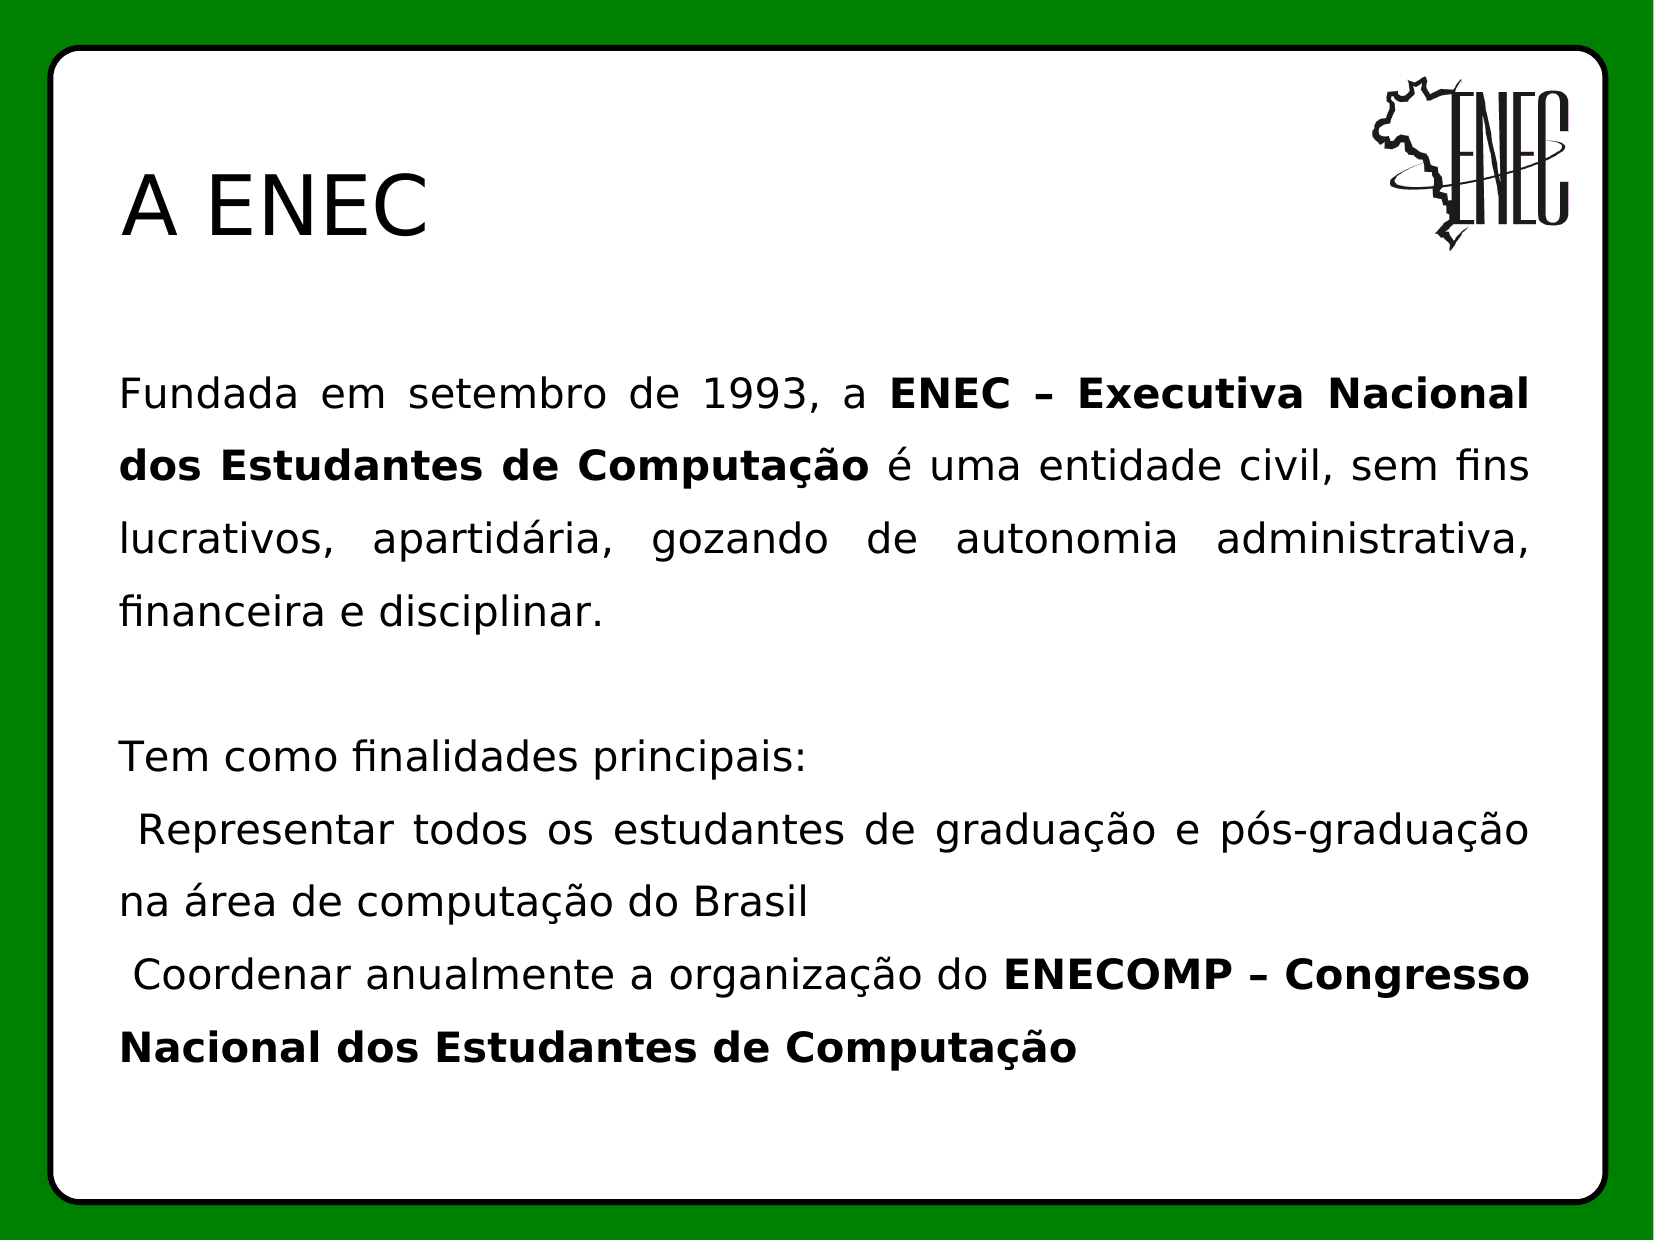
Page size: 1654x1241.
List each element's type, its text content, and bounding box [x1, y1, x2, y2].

picture [1367, 71, 1574, 273]
list Fundada em setembro de 1993, a ENEC – Executiva Nacional dos Estudantes de Computação é uma entidade civil, sem fins lucrativos, apartidária, gozando de autonomia administrativa, financeira e disciplinar. Tem como finalidades principais: Representar todos os estudantes de graduação e pós-graduação na área de computação do Brasil Coordenar anualmente a organização do ENECOMP – Congresso Nacional dos Estudantes de Computação [118, 296, 1531, 1142]
title A ENEC [121, 102, 1534, 311]
